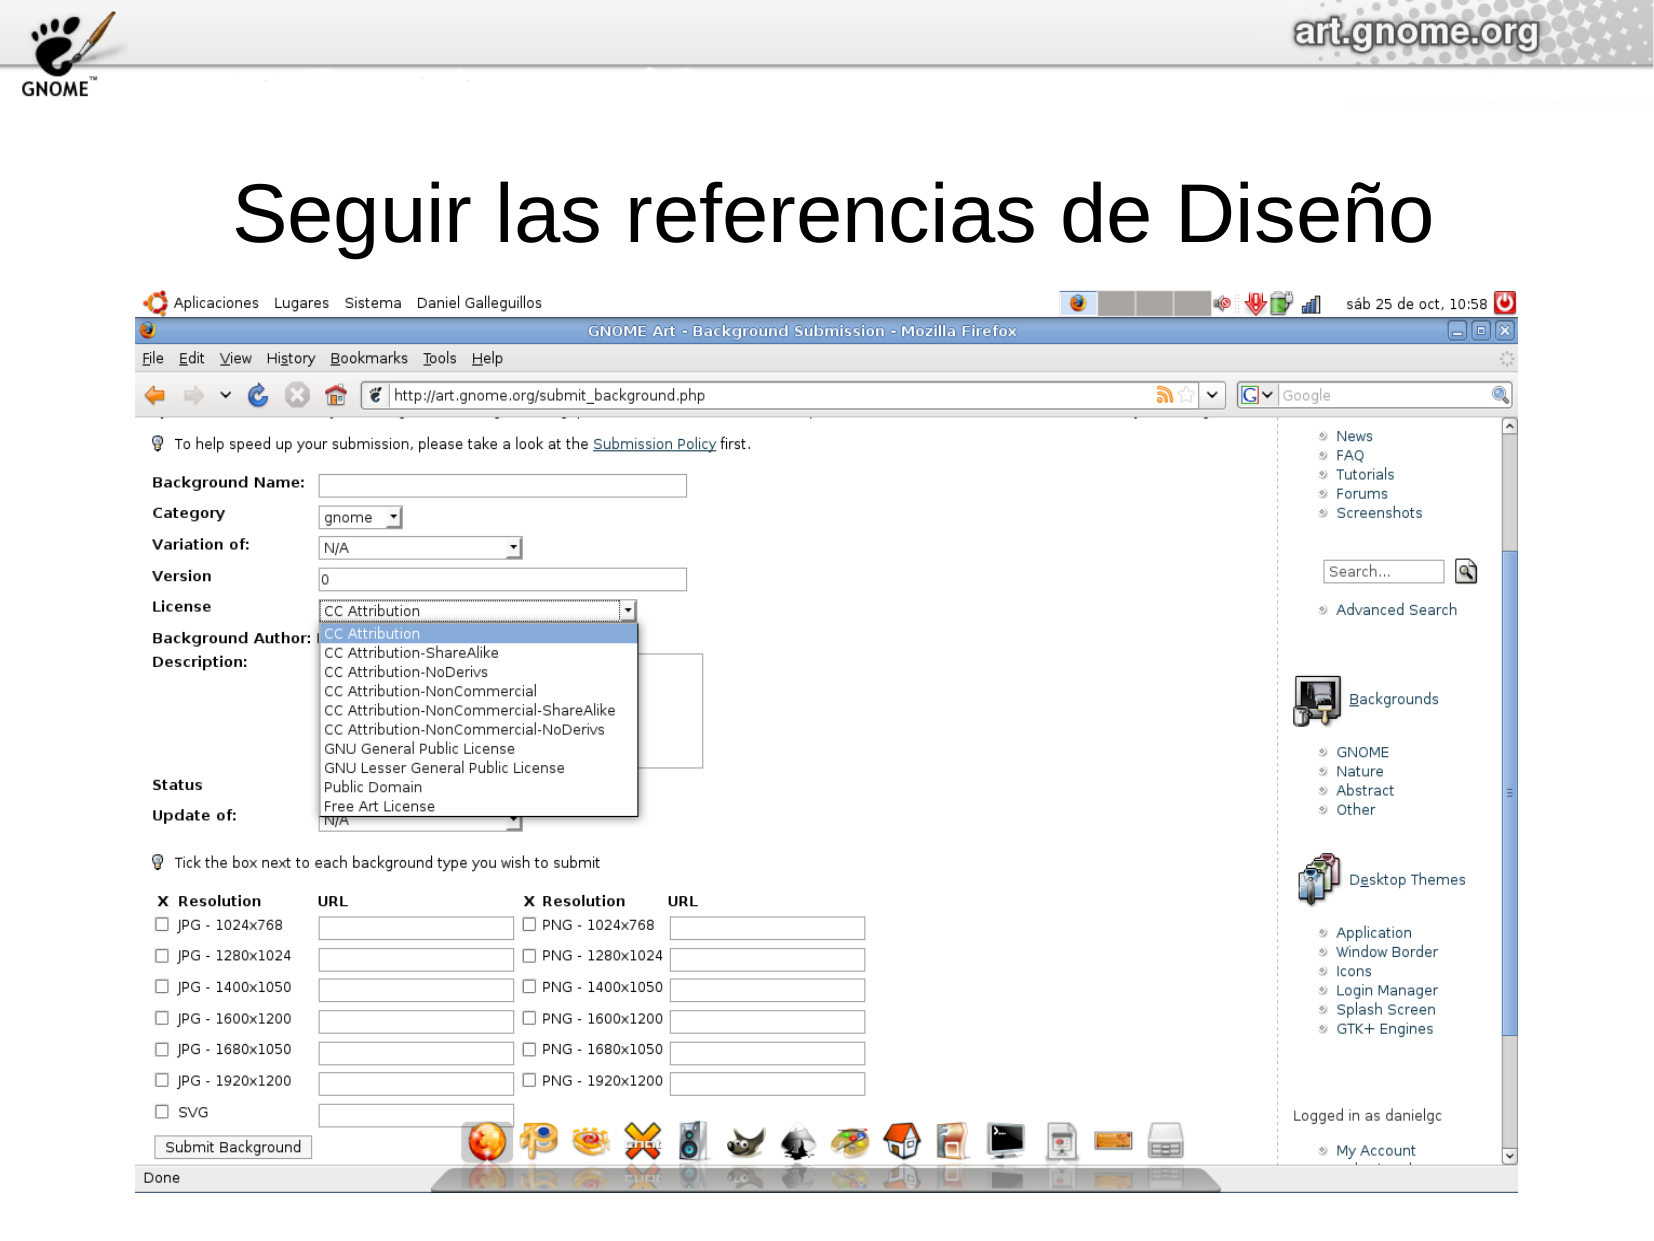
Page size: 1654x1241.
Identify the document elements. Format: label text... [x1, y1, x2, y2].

picture [135, 290, 1518, 1193]
picture [0, 0, 1654, 112]
text_box Seguir las referencias de Diseño [217, 159, 1451, 268]
